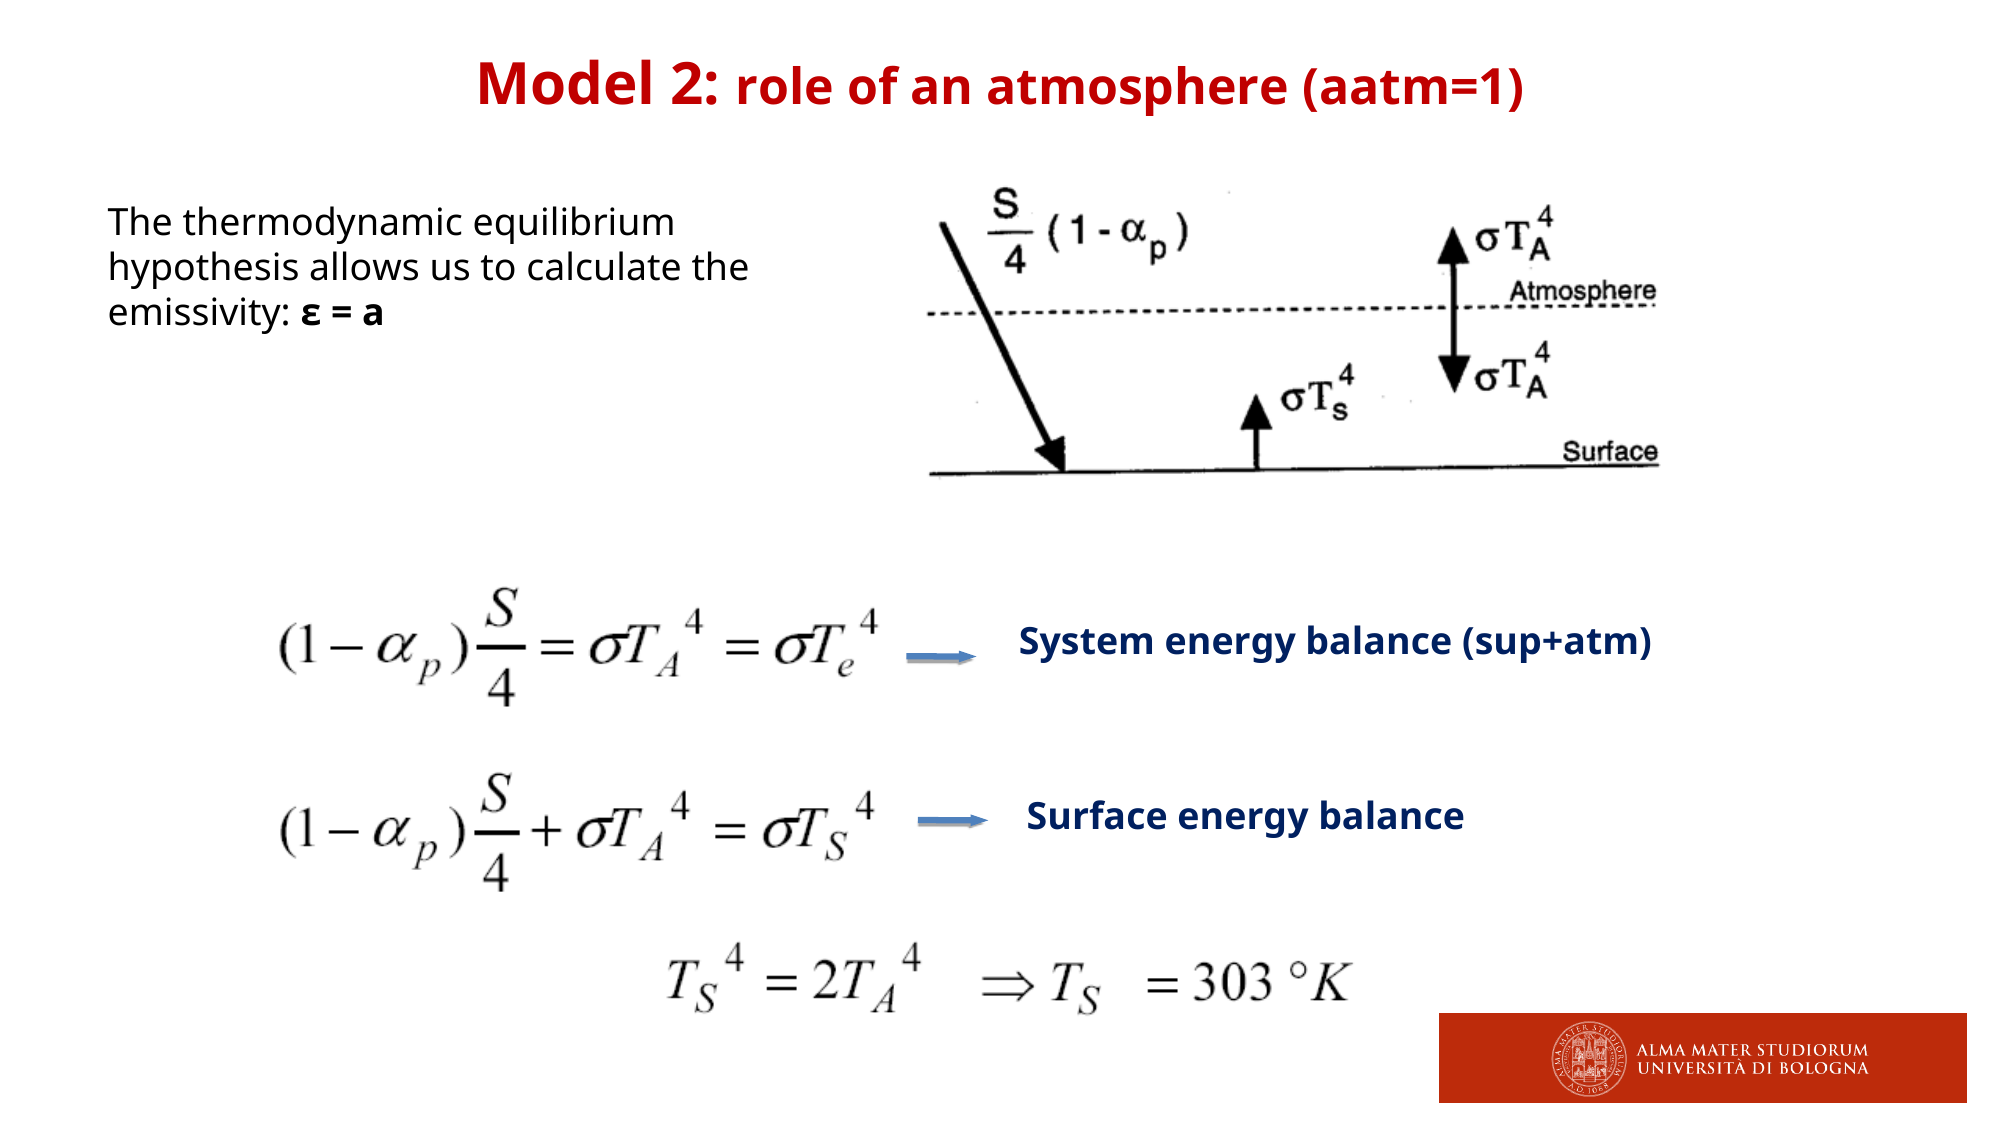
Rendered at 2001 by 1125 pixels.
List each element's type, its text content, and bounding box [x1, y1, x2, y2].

text_box Model 2: role of an atmosphere (aatm=1) [338, 21, 1662, 140]
text_box The thermodynamic equilibrium hypothesis allows us to calculate the emissivity: ε = a [93, 191, 870, 341]
text_box Surface energy balance [1012, 785, 1627, 845]
text_box [292, 738, 1668, 947]
picture [659, 916, 941, 1049]
picture [276, 763, 883, 903]
picture [976, 941, 1375, 1036]
picture [875, 125, 1739, 524]
picture [273, 575, 883, 721]
text_box System energy balance (sup+atm) [1003, 609, 1750, 737]
